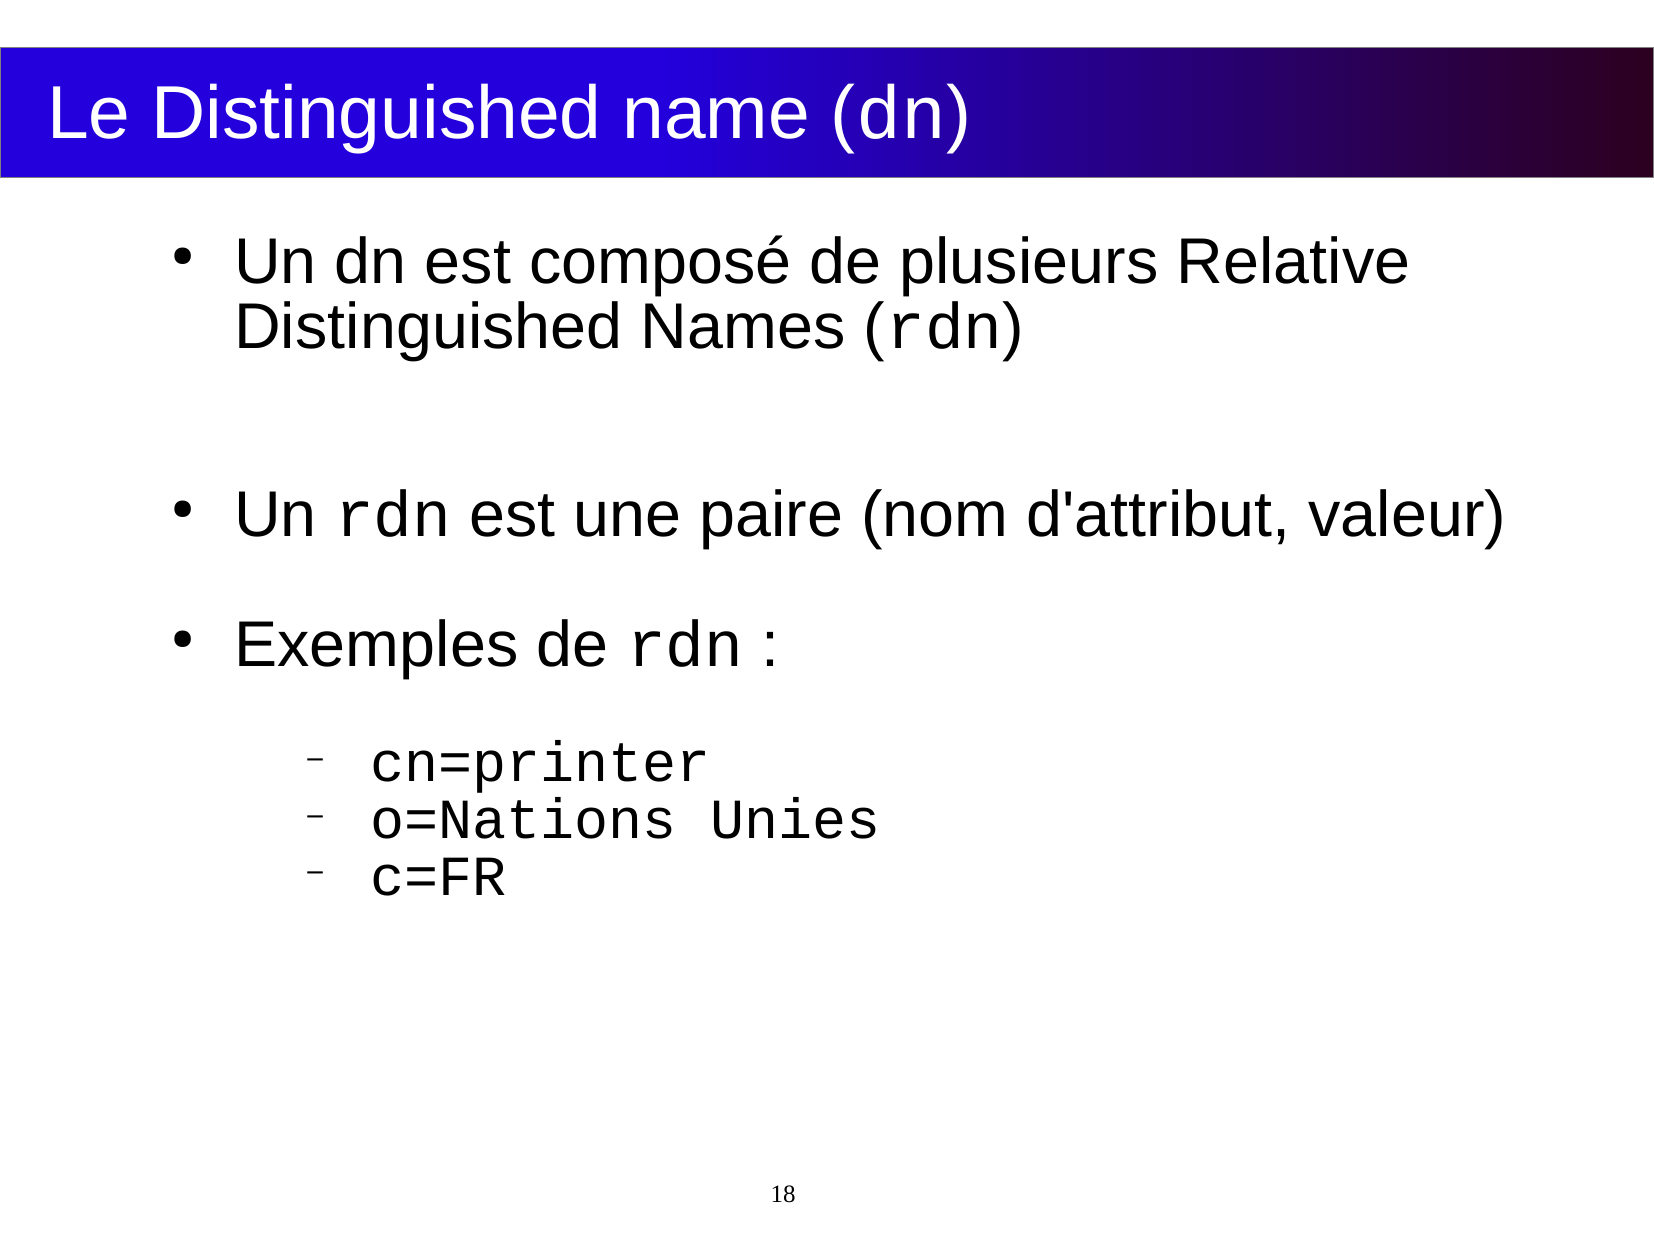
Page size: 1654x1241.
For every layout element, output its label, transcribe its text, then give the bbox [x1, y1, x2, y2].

title Le Distinguished name (dn) [47, 6, 1477, 225]
list Un dn est composé de plusieurs Relative Distinguished Names (rdn) Un rdn est une paire (nom d'attribut, valeur) Exemples de rdn : cn=printer o=Nations Unies c=FR [116, 231, 1528, 951]
